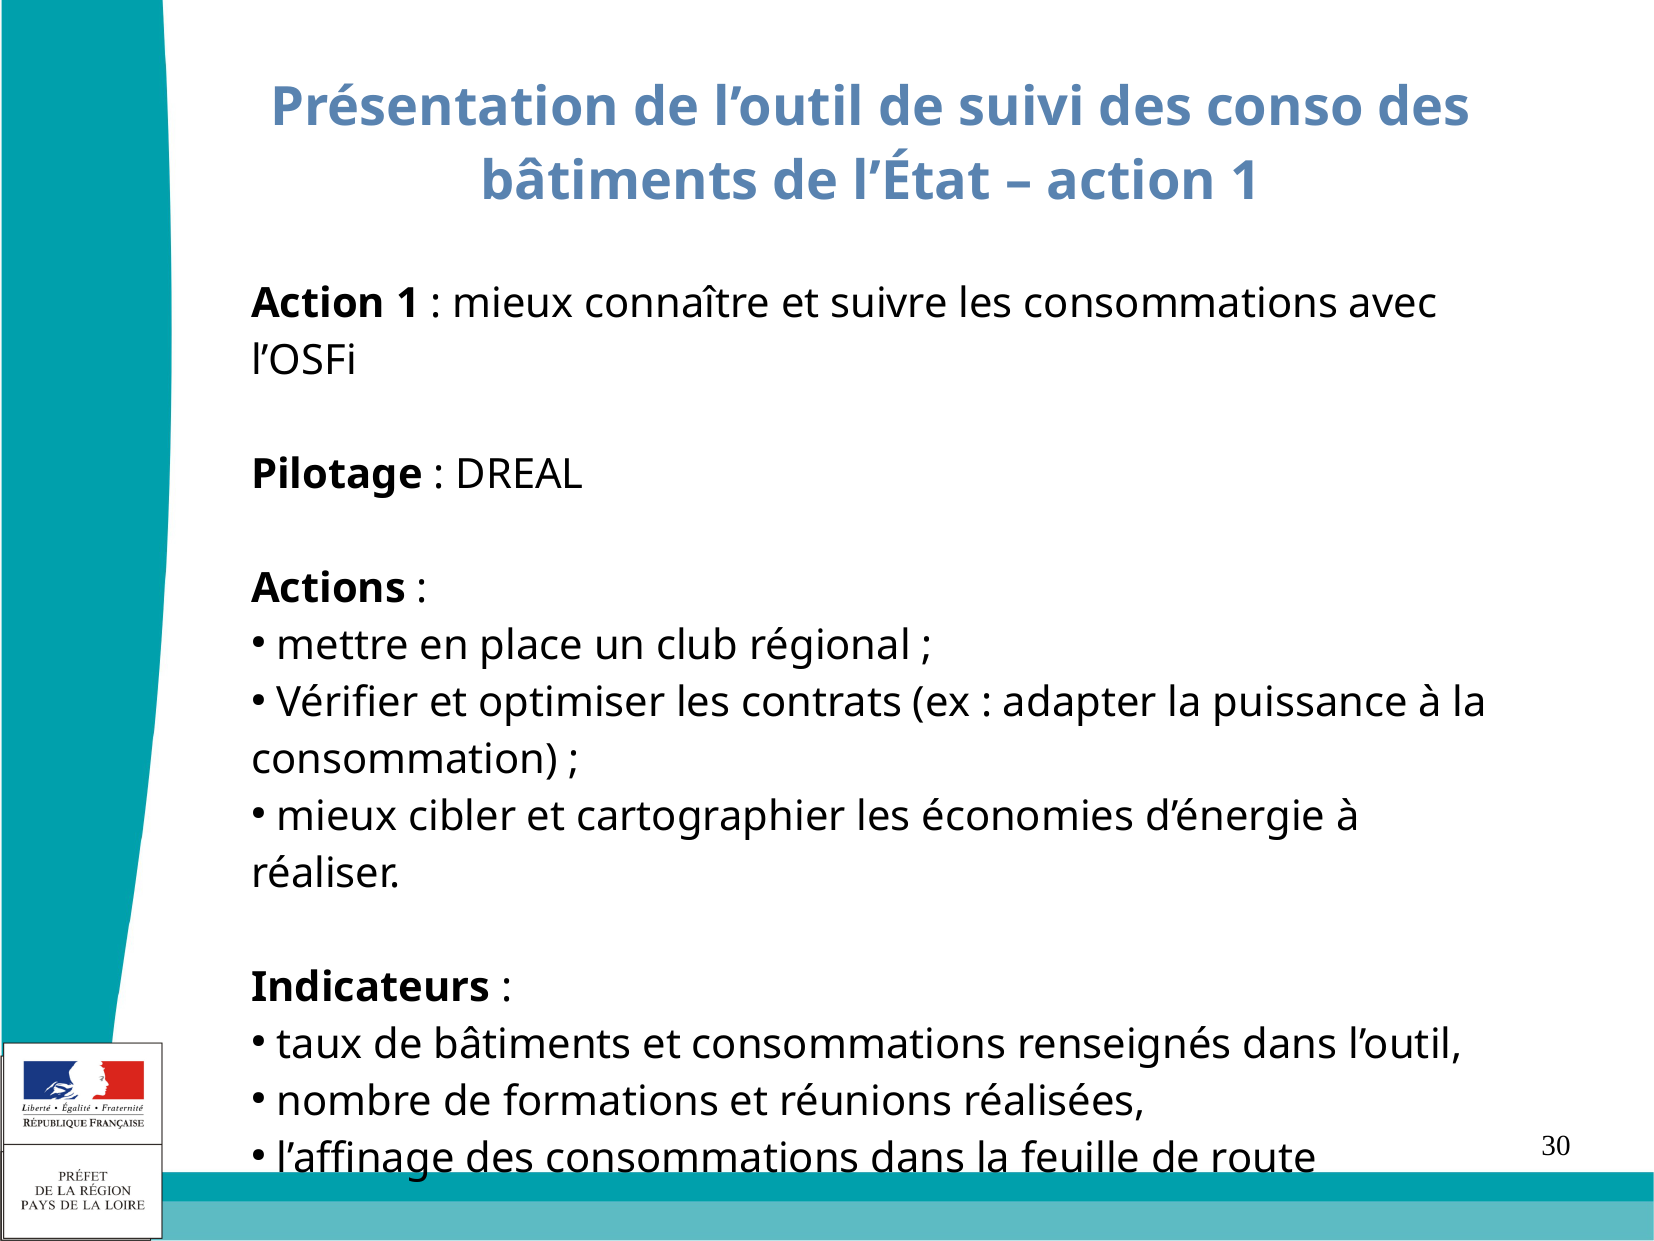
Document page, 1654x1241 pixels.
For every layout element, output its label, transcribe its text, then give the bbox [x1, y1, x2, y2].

text_box Action 1 : mieux connaître et suivre les consommations avec l’OSFi Pilotage : DREAL Actions : mettre en place un club régional ; Vérifier et optimiser les contrats (ex : adapter la puissance à la consommation) ; mieux cibler et cartographier les économies d’énergie à réaliser. Indicateurs : taux de bâtiments et consommations renseignés dans l’outil, nombre de formations et réunions réalisées, l’affinage des consommations dans la feuille de route [236, 265, 1536, 1004]
text_box Présentation de l’outil de suivi des conso des bâtiments de l’État – action 1 [206, 59, 1536, 184]
picture [0, 0, 1654, 1241]
